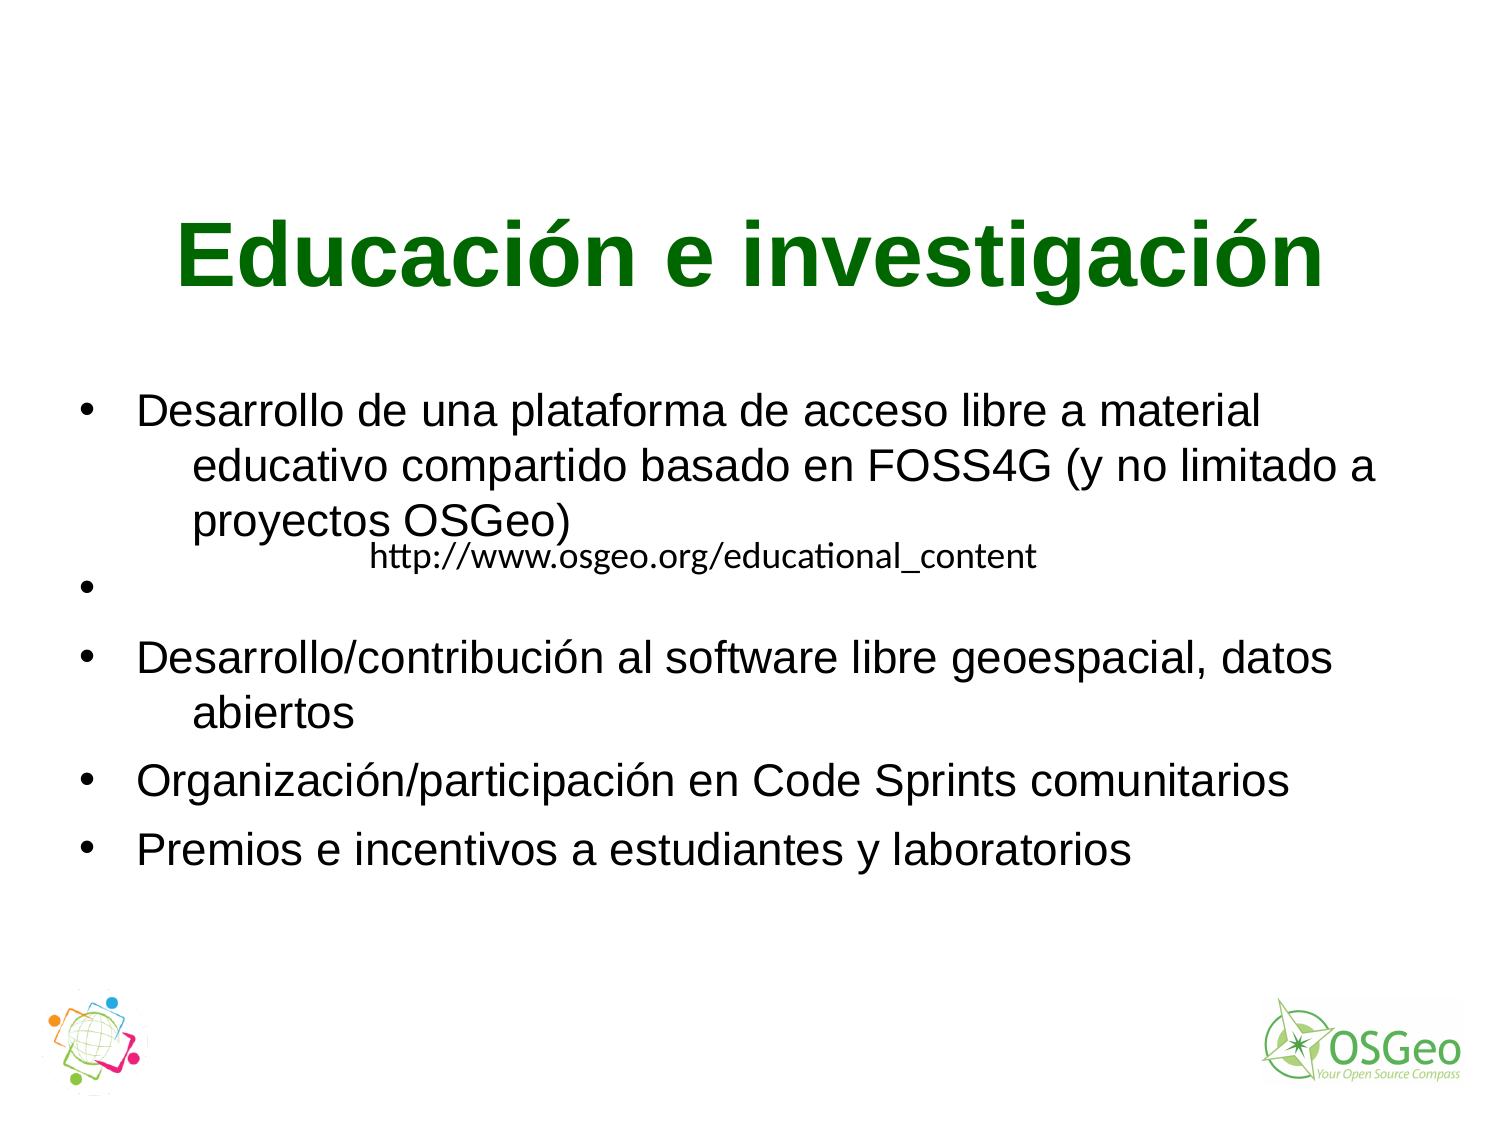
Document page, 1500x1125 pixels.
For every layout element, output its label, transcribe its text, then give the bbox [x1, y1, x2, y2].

text_box http://www.osgeo.org/educational_content [354, 524, 1063, 585]
title Educación e investigación [76, 166, 1427, 333]
picture [40, 987, 148, 1096]
list Desarrollo de una plataforma de acceso libre a material educativo compartido basado en FOSS4G (y no limitado a proyectos OSGeo) Desarrollo/contribución al software libre geoespacial, datos abiertos Organización/participación en Code Sprints comunitarios Premios e incentivos a estudiantes y laboratorios [64, 373, 1453, 883]
picture [1261, 997, 1463, 1085]
